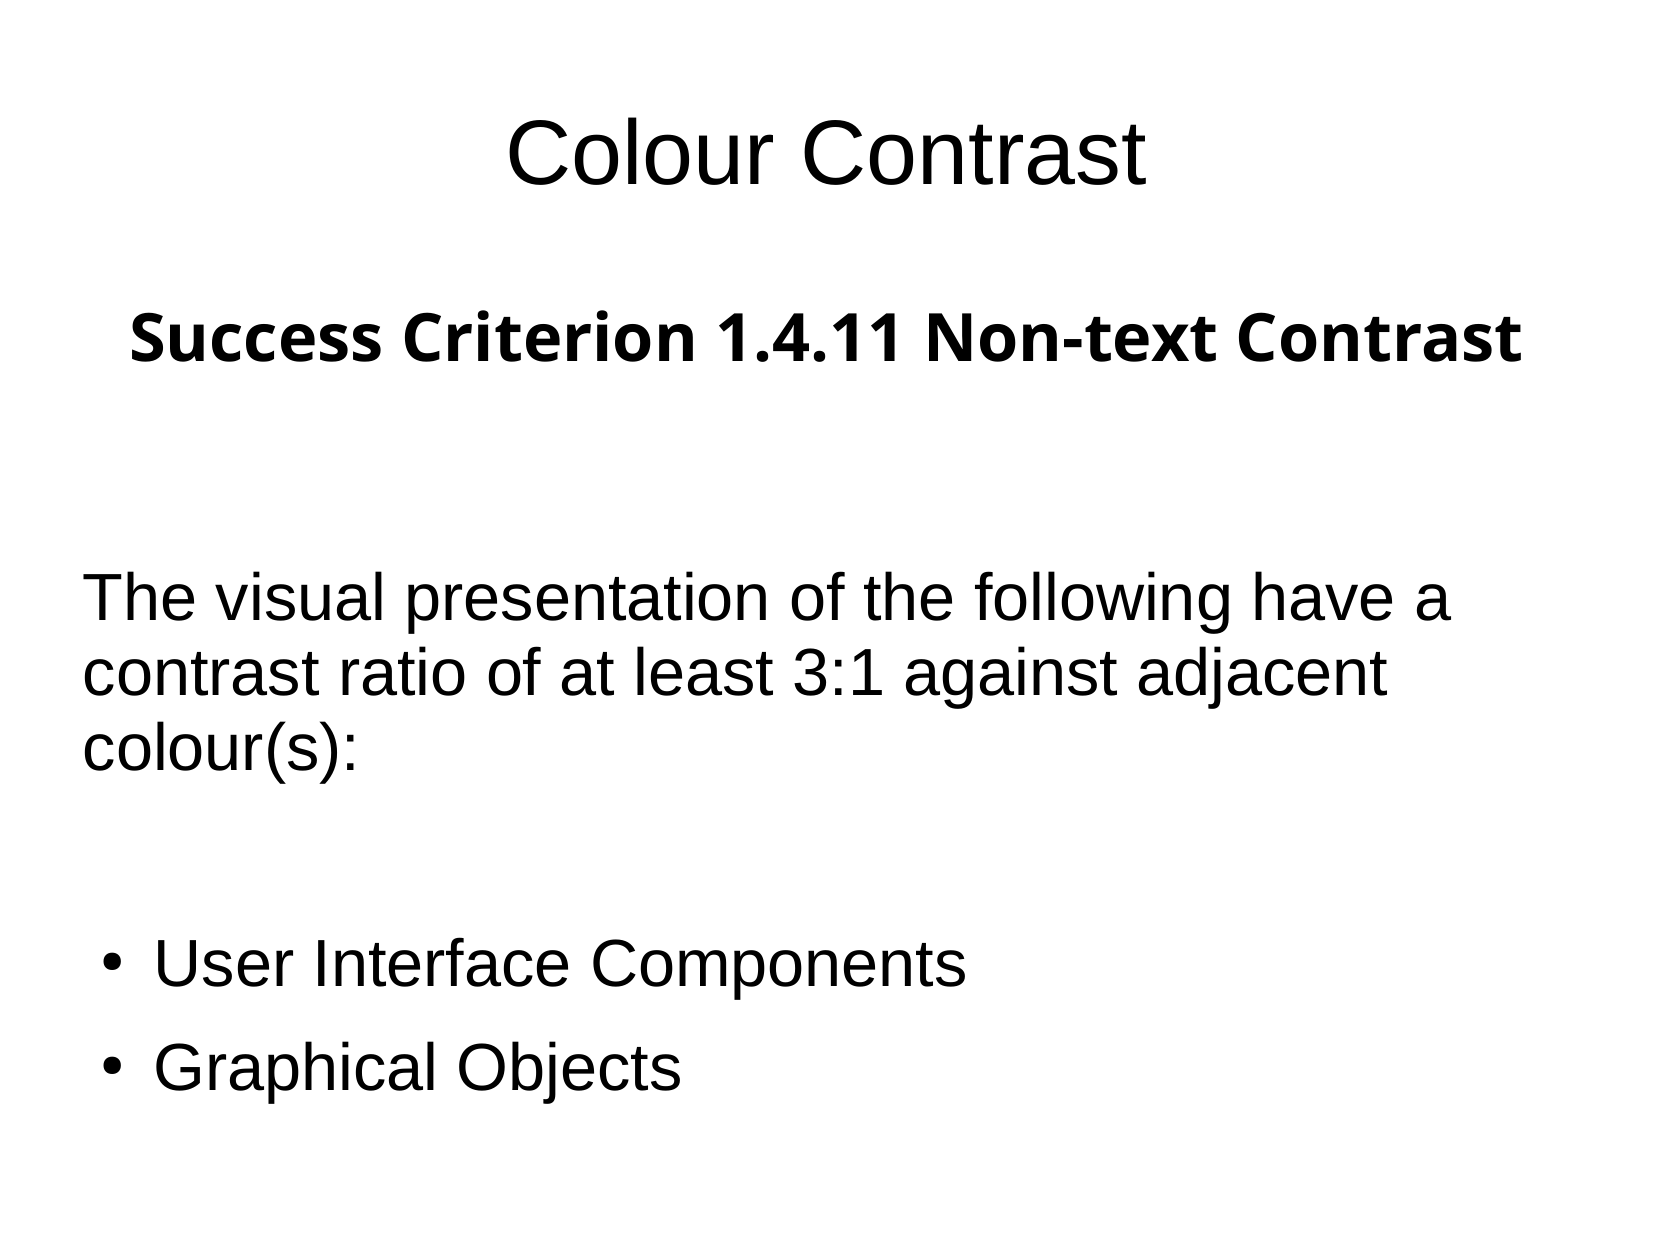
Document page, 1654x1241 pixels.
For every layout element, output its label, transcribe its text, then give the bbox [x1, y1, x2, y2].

title Colour Contrast [82, 49, 1571, 257]
list Success Criterion 1.4.11 Non-text Contrast The visual presentation of the following have a contrast ratio of at least 3:1 against adjacent colour(s): User Interface Components Graphical Objects [82, 290, 1571, 1109]
